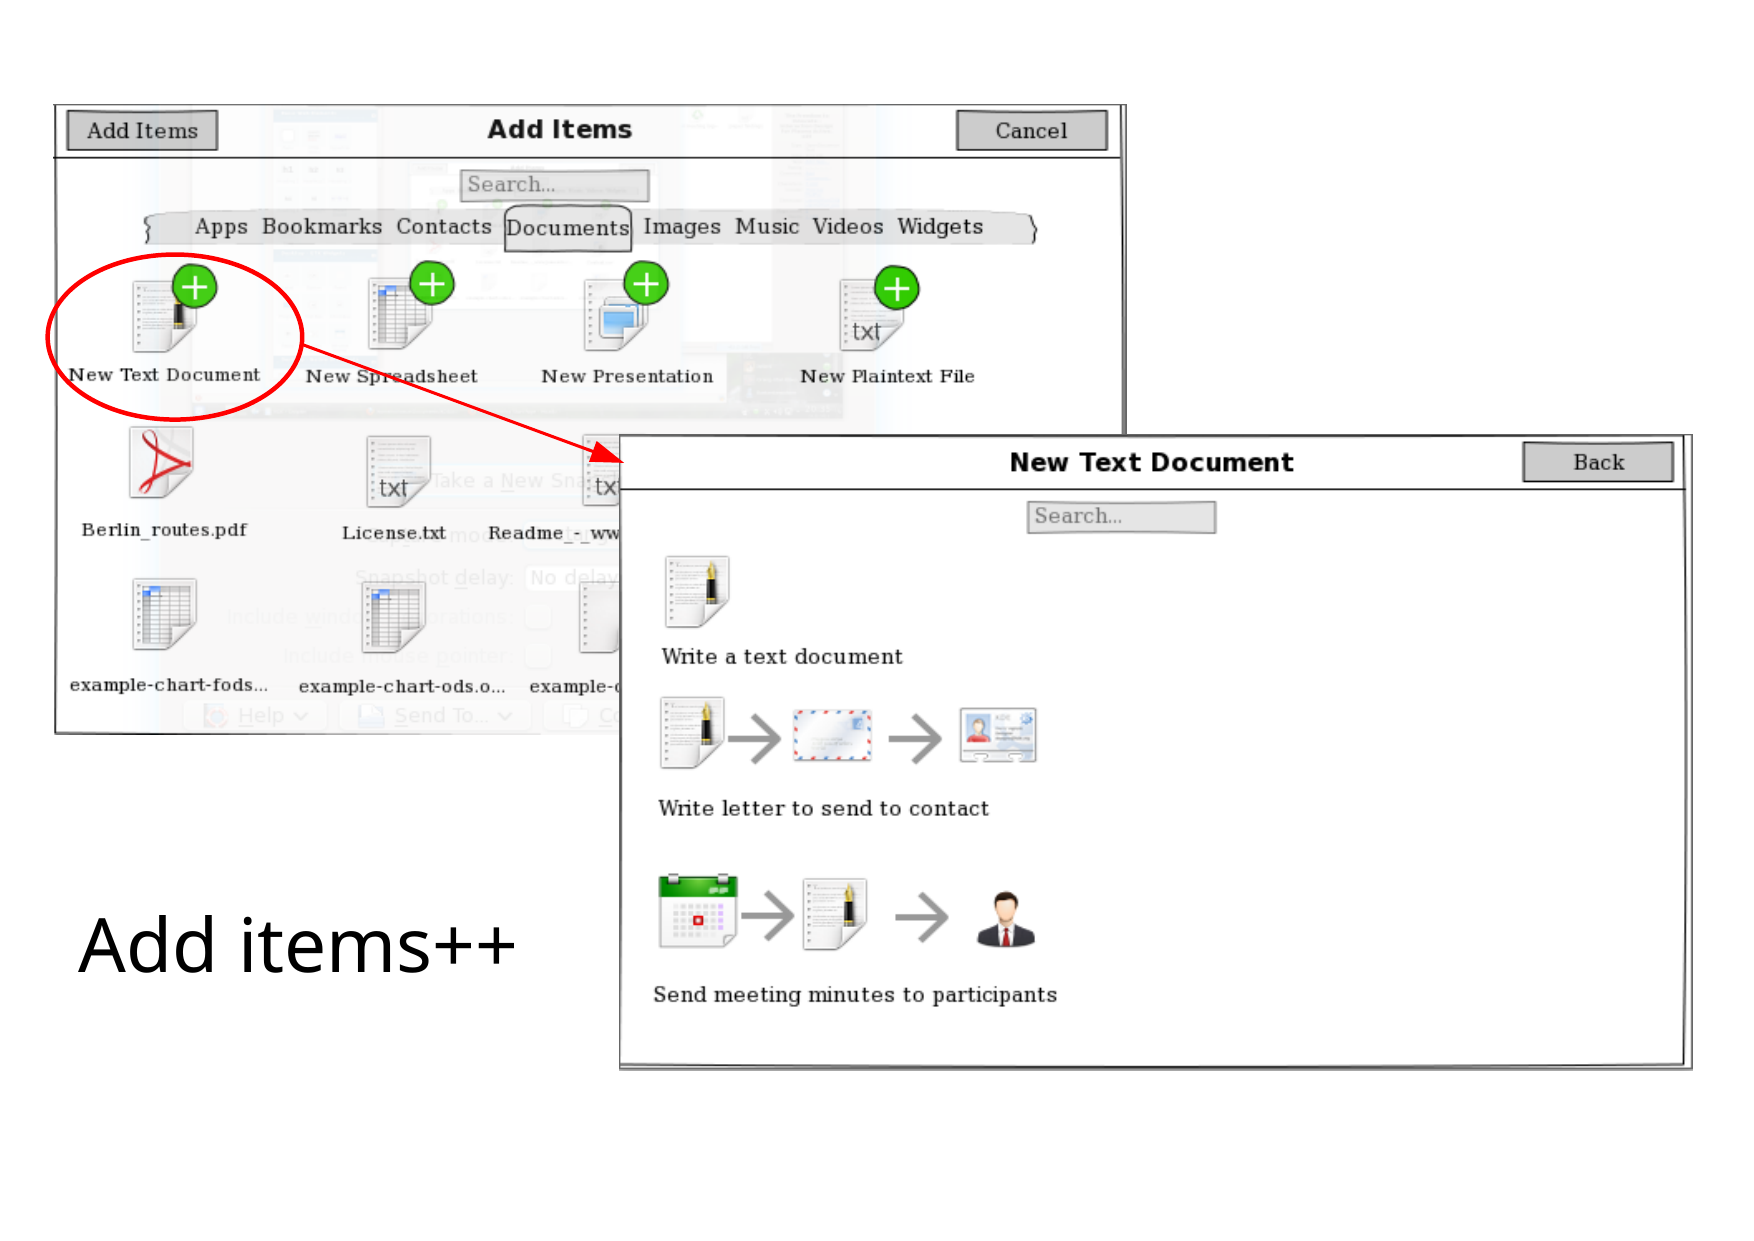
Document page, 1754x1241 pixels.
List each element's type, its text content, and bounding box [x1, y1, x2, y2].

picture [53, 104, 1693, 1071]
text_box Add items++ [63, 885, 603, 1050]
picture [53, 257, 299, 417]
